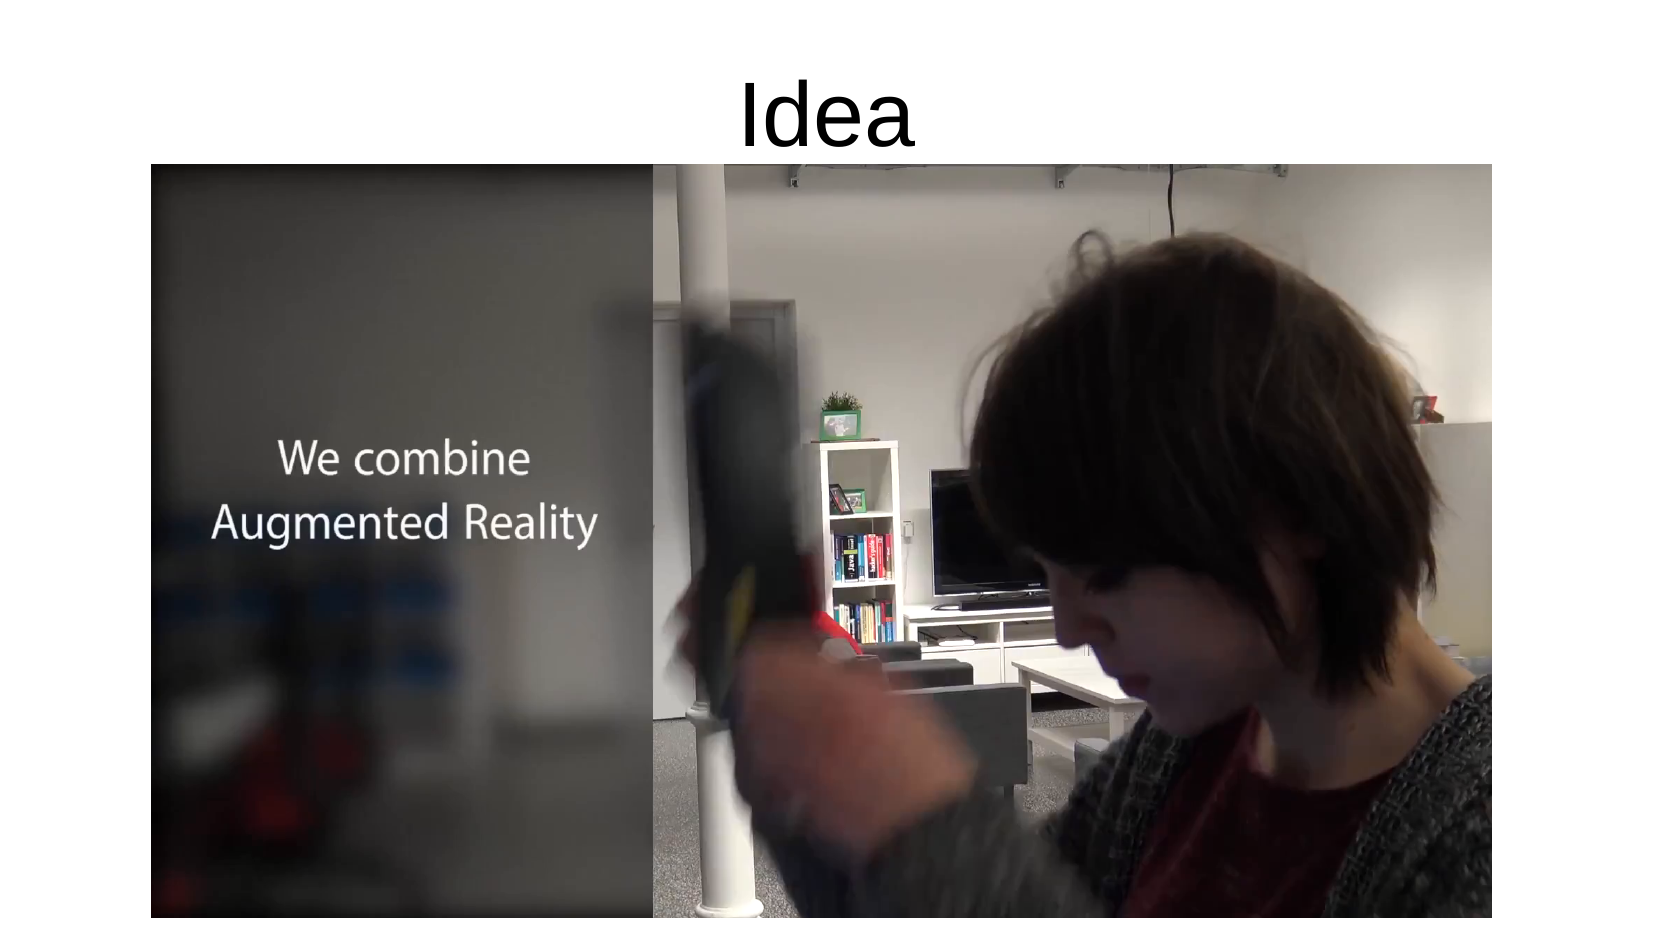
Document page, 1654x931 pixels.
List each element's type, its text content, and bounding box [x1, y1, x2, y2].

title Idea [82, 37, 1571, 193]
text_box [150, 164, 1492, 919]
